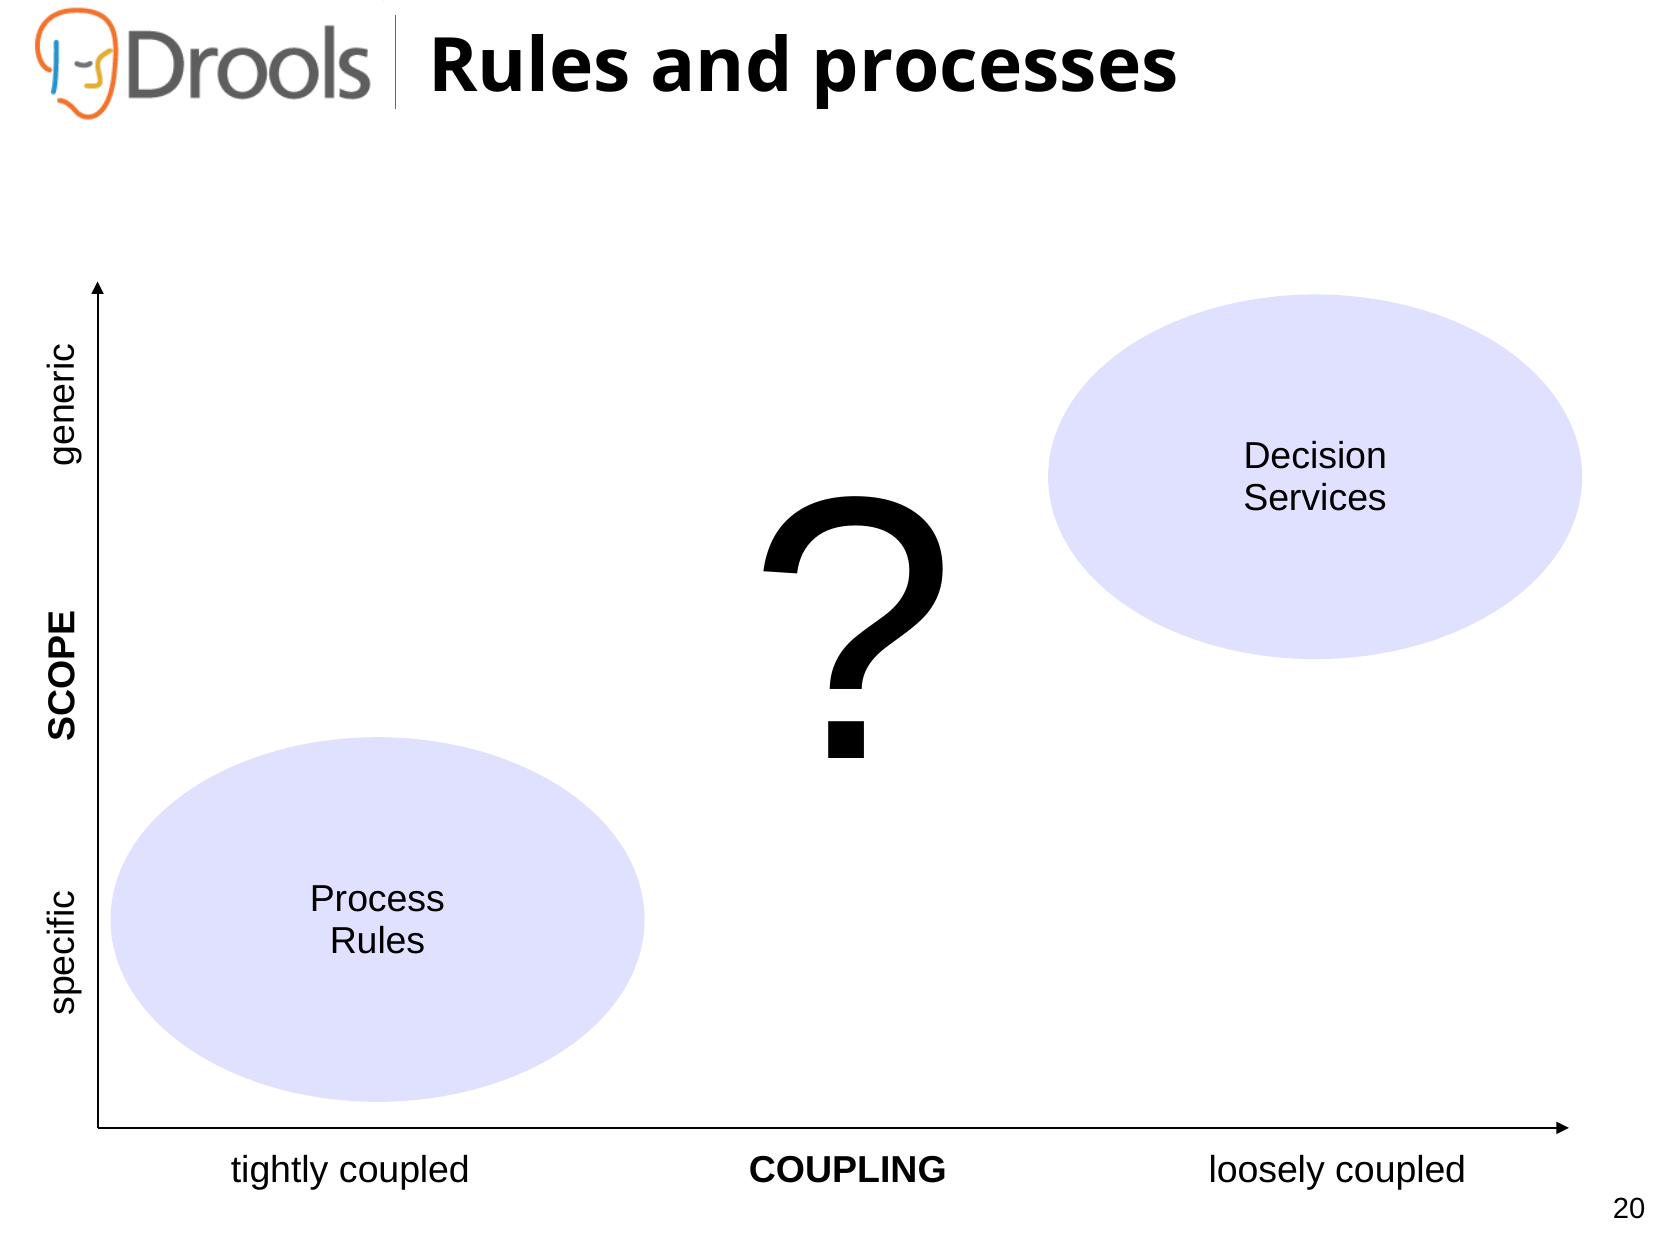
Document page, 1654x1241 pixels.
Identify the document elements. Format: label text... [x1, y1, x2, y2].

text_box COUPLING [734, 1140, 962, 1199]
text_box Process Rules [110, 737, 645, 1102]
text_box tightly coupled [216, 1140, 485, 1199]
text_box generic [32, 328, 90, 482]
text_box Decision Services [1048, 294, 1583, 660]
title Rules and processes [413, 0, 1300, 125]
text_box SCOPE [32, 595, 91, 757]
text_box loosely coupled [1193, 1140, 1481, 1199]
text_box specific [32, 875, 90, 1031]
text_box ? [733, 411, 972, 847]
picture [29, 0, 384, 126]
